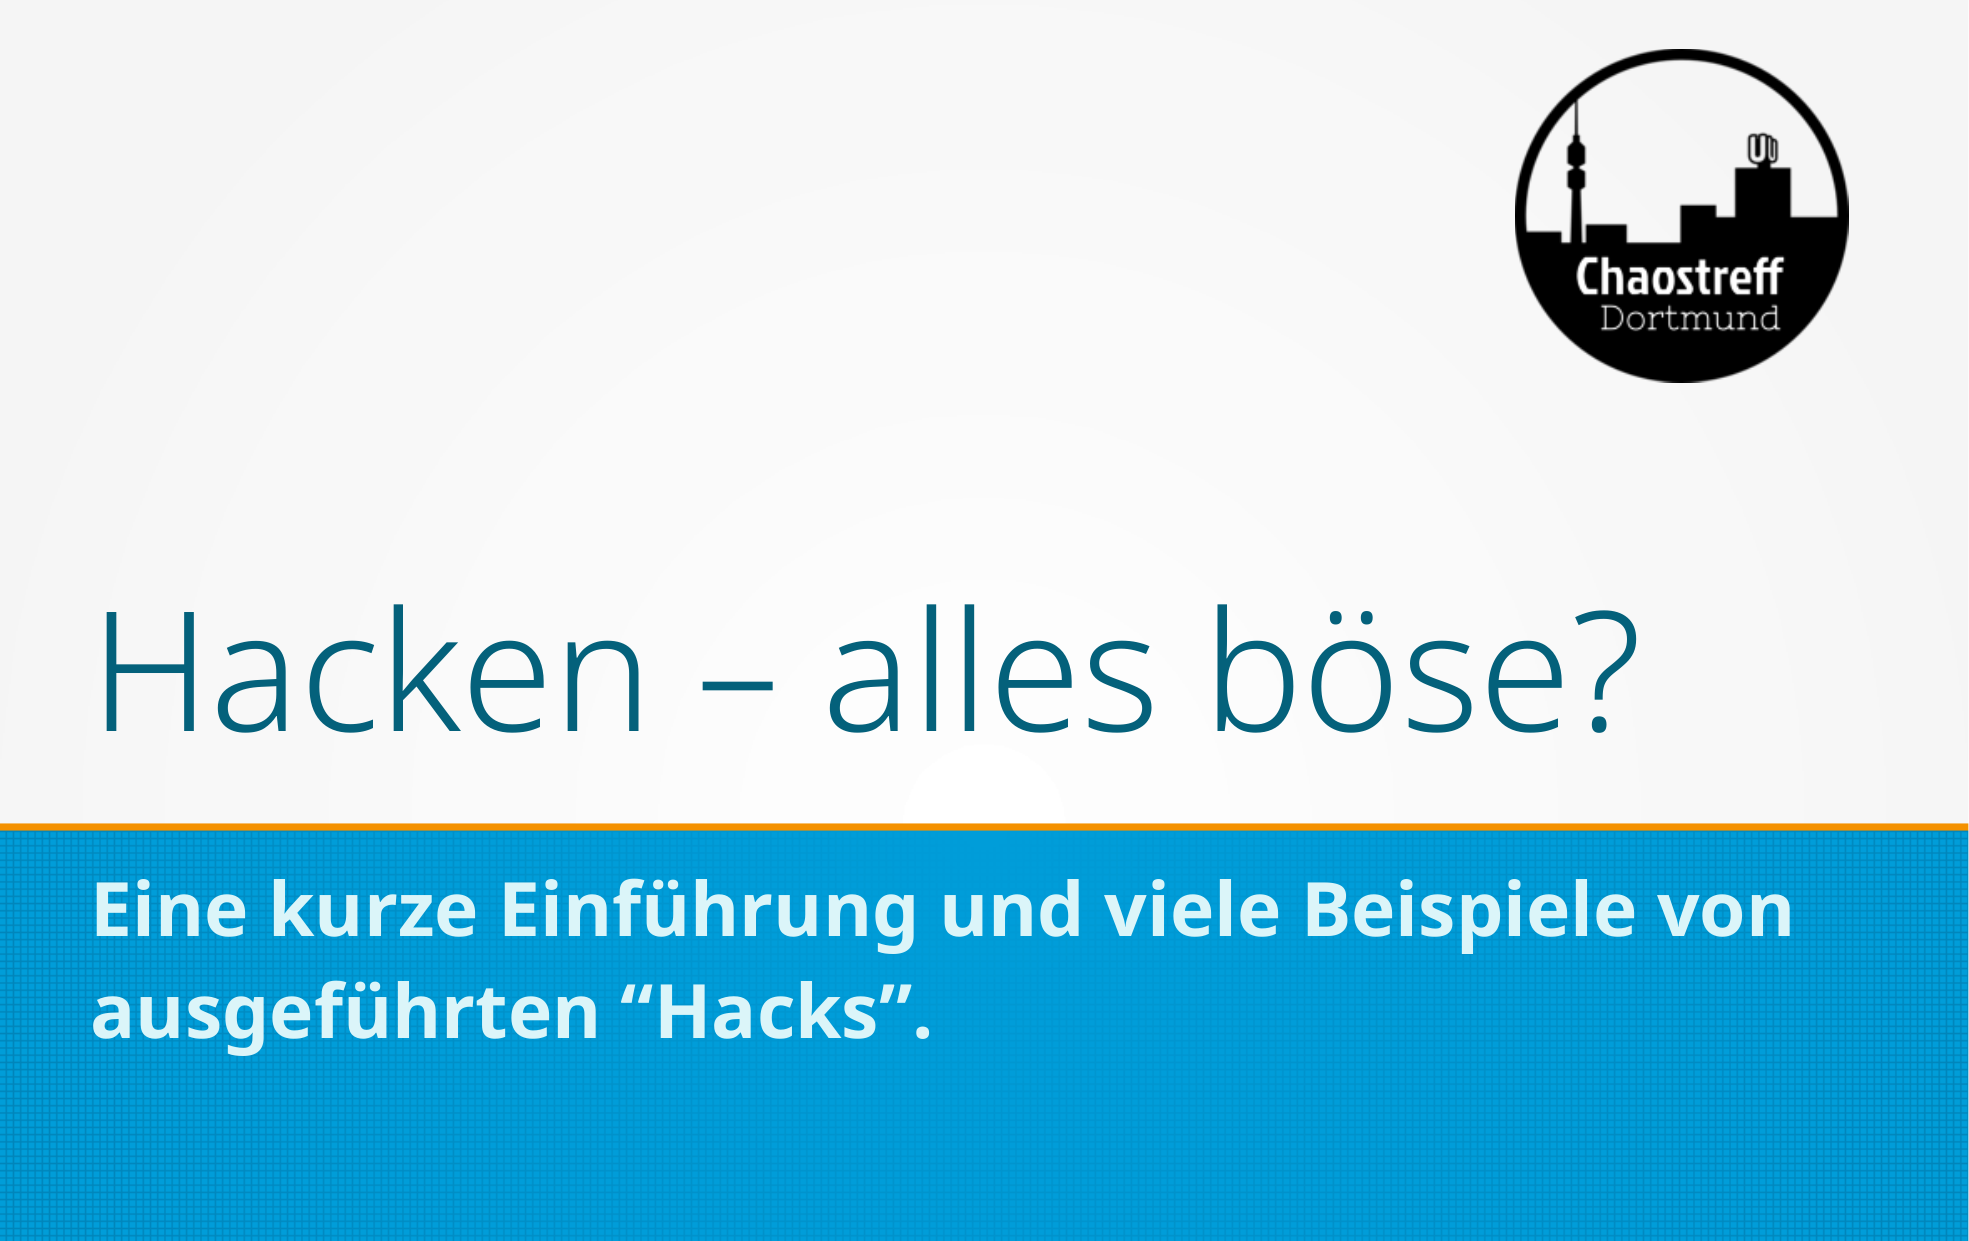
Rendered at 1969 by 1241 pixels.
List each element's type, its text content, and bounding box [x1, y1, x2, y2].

title Hacken – alles böse? [90, 49, 1862, 781]
subtitle Eine kurze Einführung und viele Beispiele von ausgeführten “Hacks”. [90, 855, 1861, 1117]
picture [0, 0, 1969, 830]
